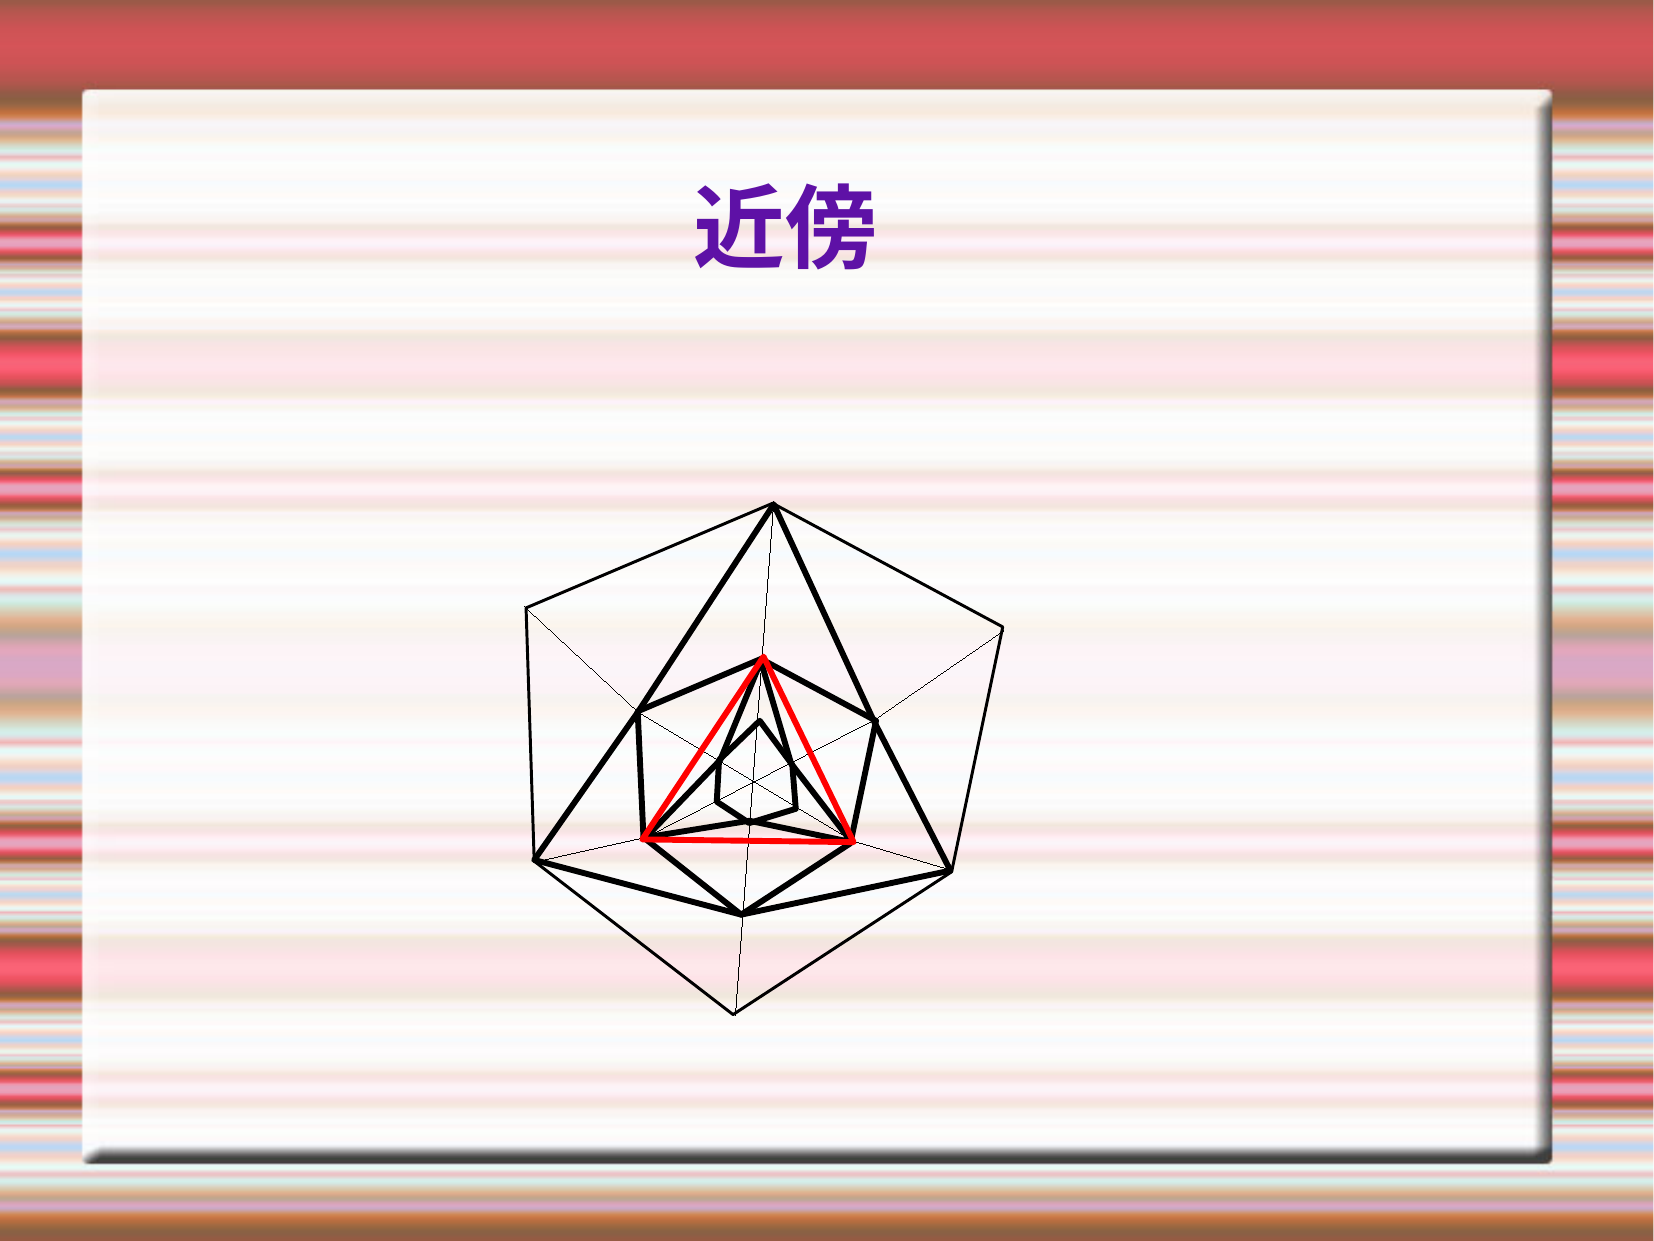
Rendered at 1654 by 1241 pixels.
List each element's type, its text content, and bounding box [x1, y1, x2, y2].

picture [0, 0, 1654, 1241]
text_box 近傍 [679, 147, 1051, 255]
text_box 三次元空間上の辺に結び目を描く [147, 324, 1447, 1074]
